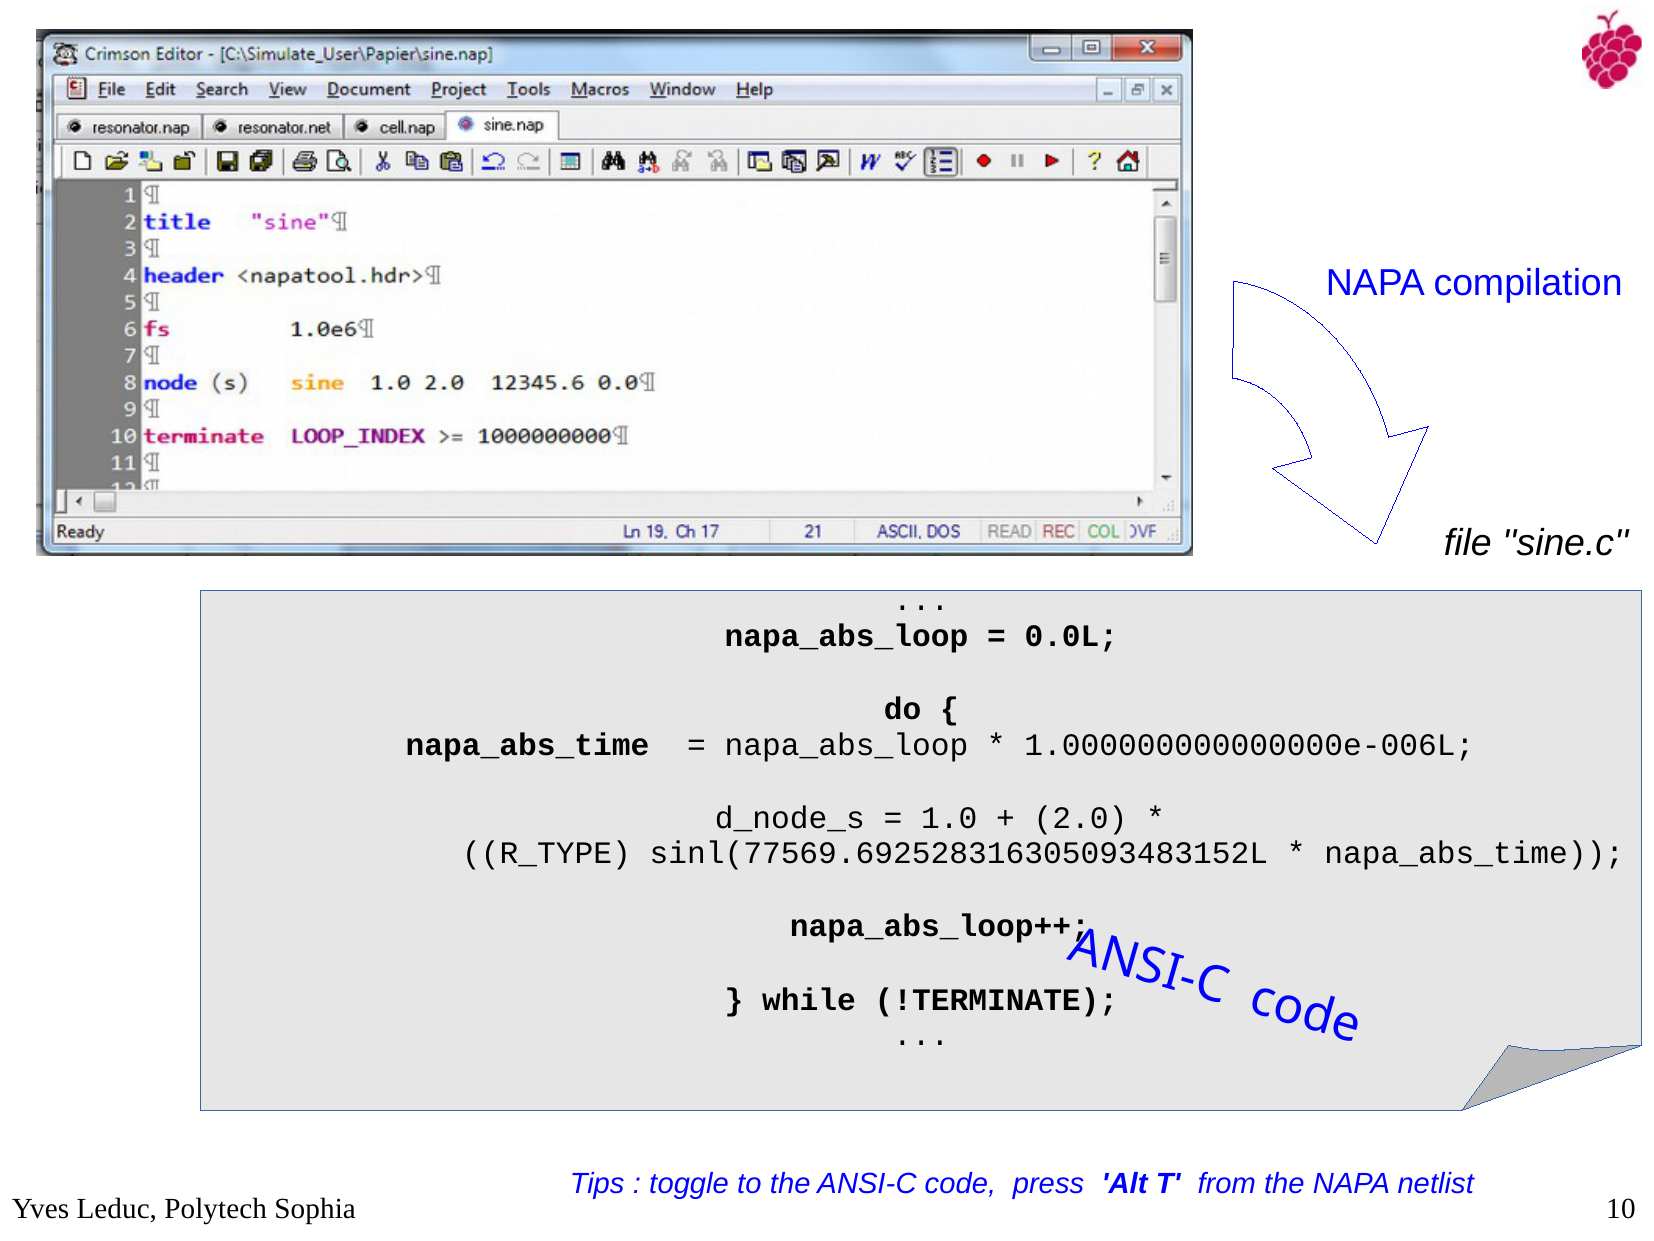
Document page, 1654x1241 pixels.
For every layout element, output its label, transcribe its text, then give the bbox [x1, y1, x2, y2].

picture [1582, 5, 1642, 89]
text_box ... napa_abs_loop = 0.0L; do { napa_abs_time = napa_abs_loop * 1.000000000000000e-006L; d_node_s = 1.0 + (2.0) * ((R_TYPE) sinl(77569.692528316305093483152L * napa_abs_time)); napa_abs_loop++; } while (!TERMINATE); ... [200, 590, 1642, 1111]
text_box Tips : toggle to the ANSI-C code, press 'Alt T' from the NAPA netlist [555, 1159, 1571, 1208]
text_box [1232, 281, 1429, 544]
text_box ANSI-C code [1045, 896, 1443, 1087]
text_box NAPA compilation [1311, 253, 1639, 311]
text_box file ''sine.c'' [1429, 513, 1644, 571]
picture [36, 29, 1193, 556]
